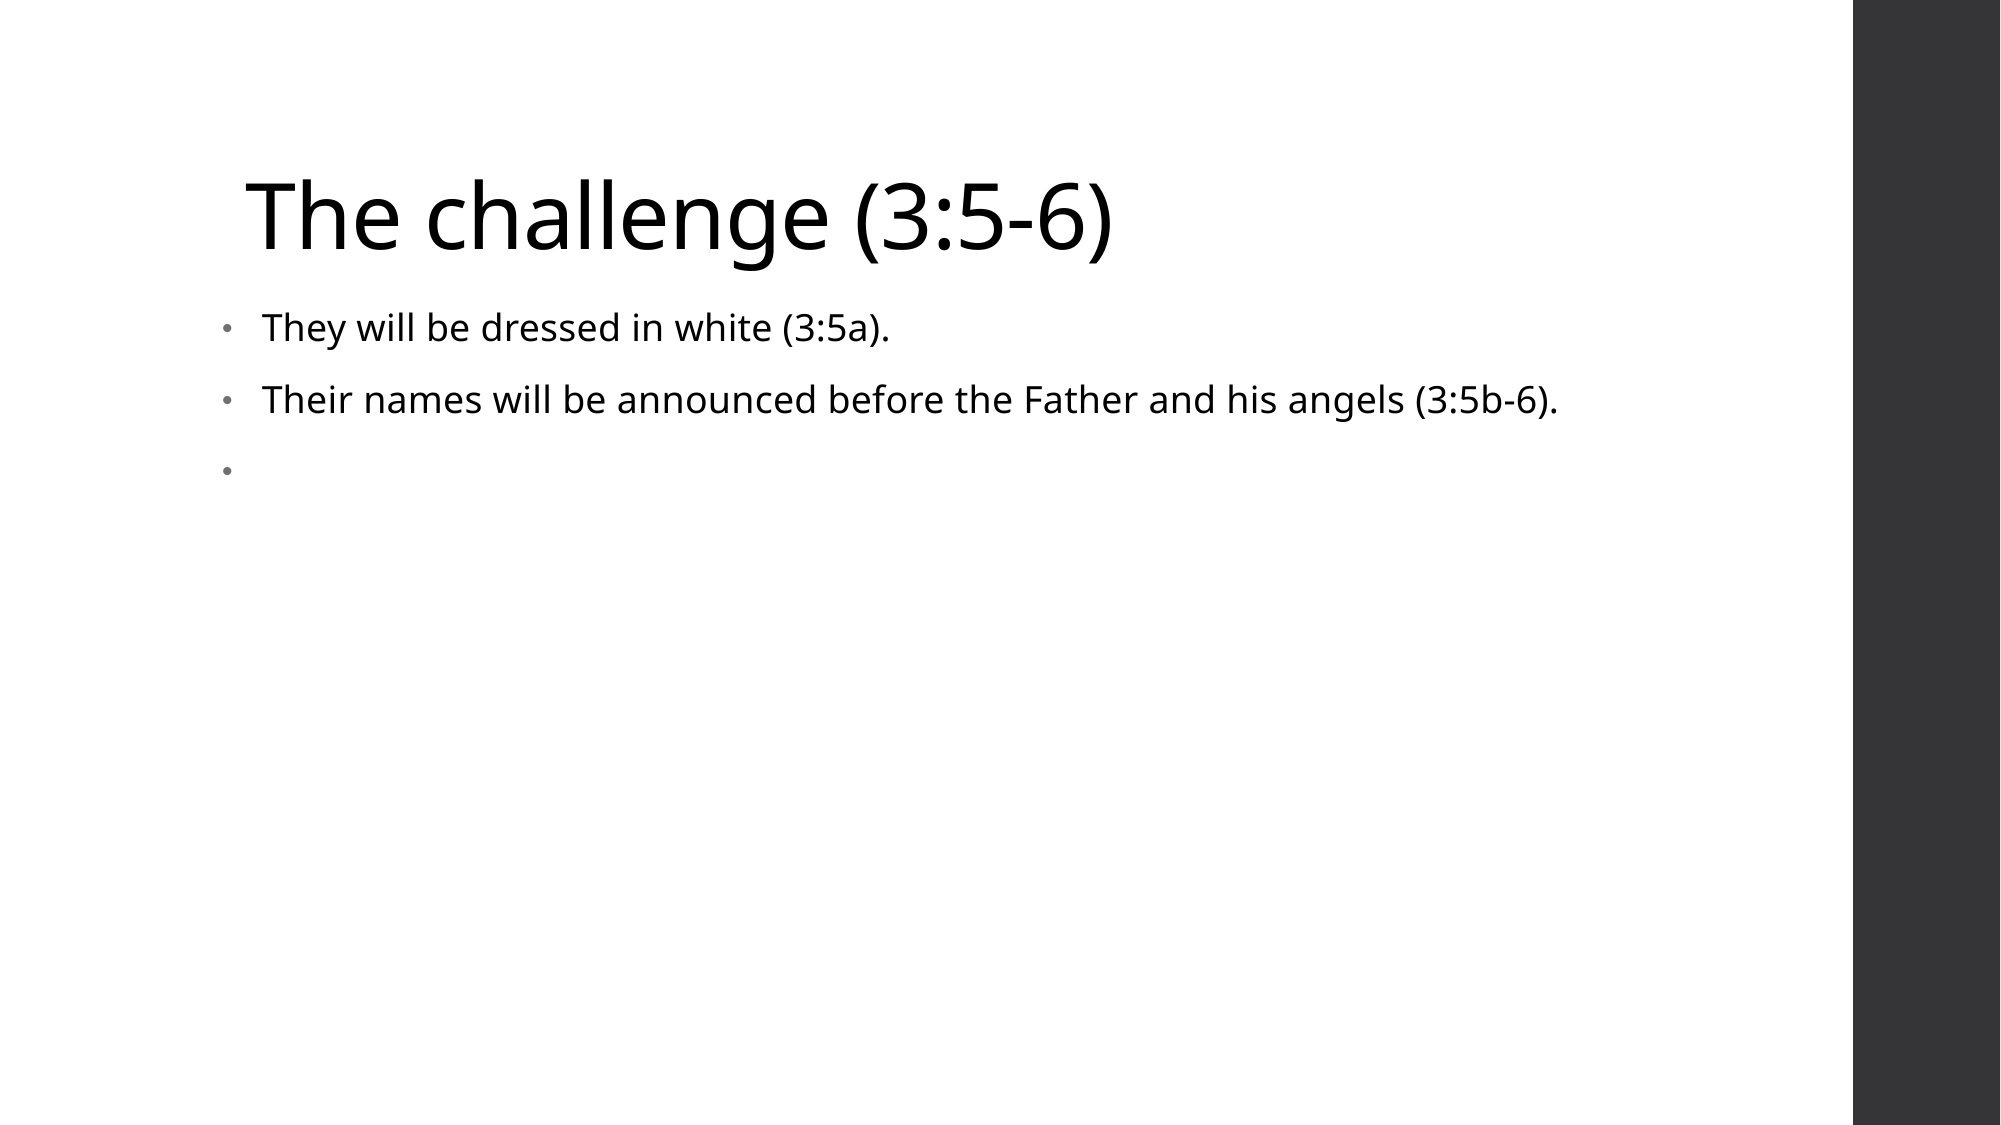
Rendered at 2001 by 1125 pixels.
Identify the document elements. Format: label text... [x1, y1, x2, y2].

title The challenge (3:5-6) [206, 60, 1797, 278]
list They will be dressed in white (3:5a). Their names will be announced before the Father and his angels (3:5b-6). [206, 299, 1617, 1014]
